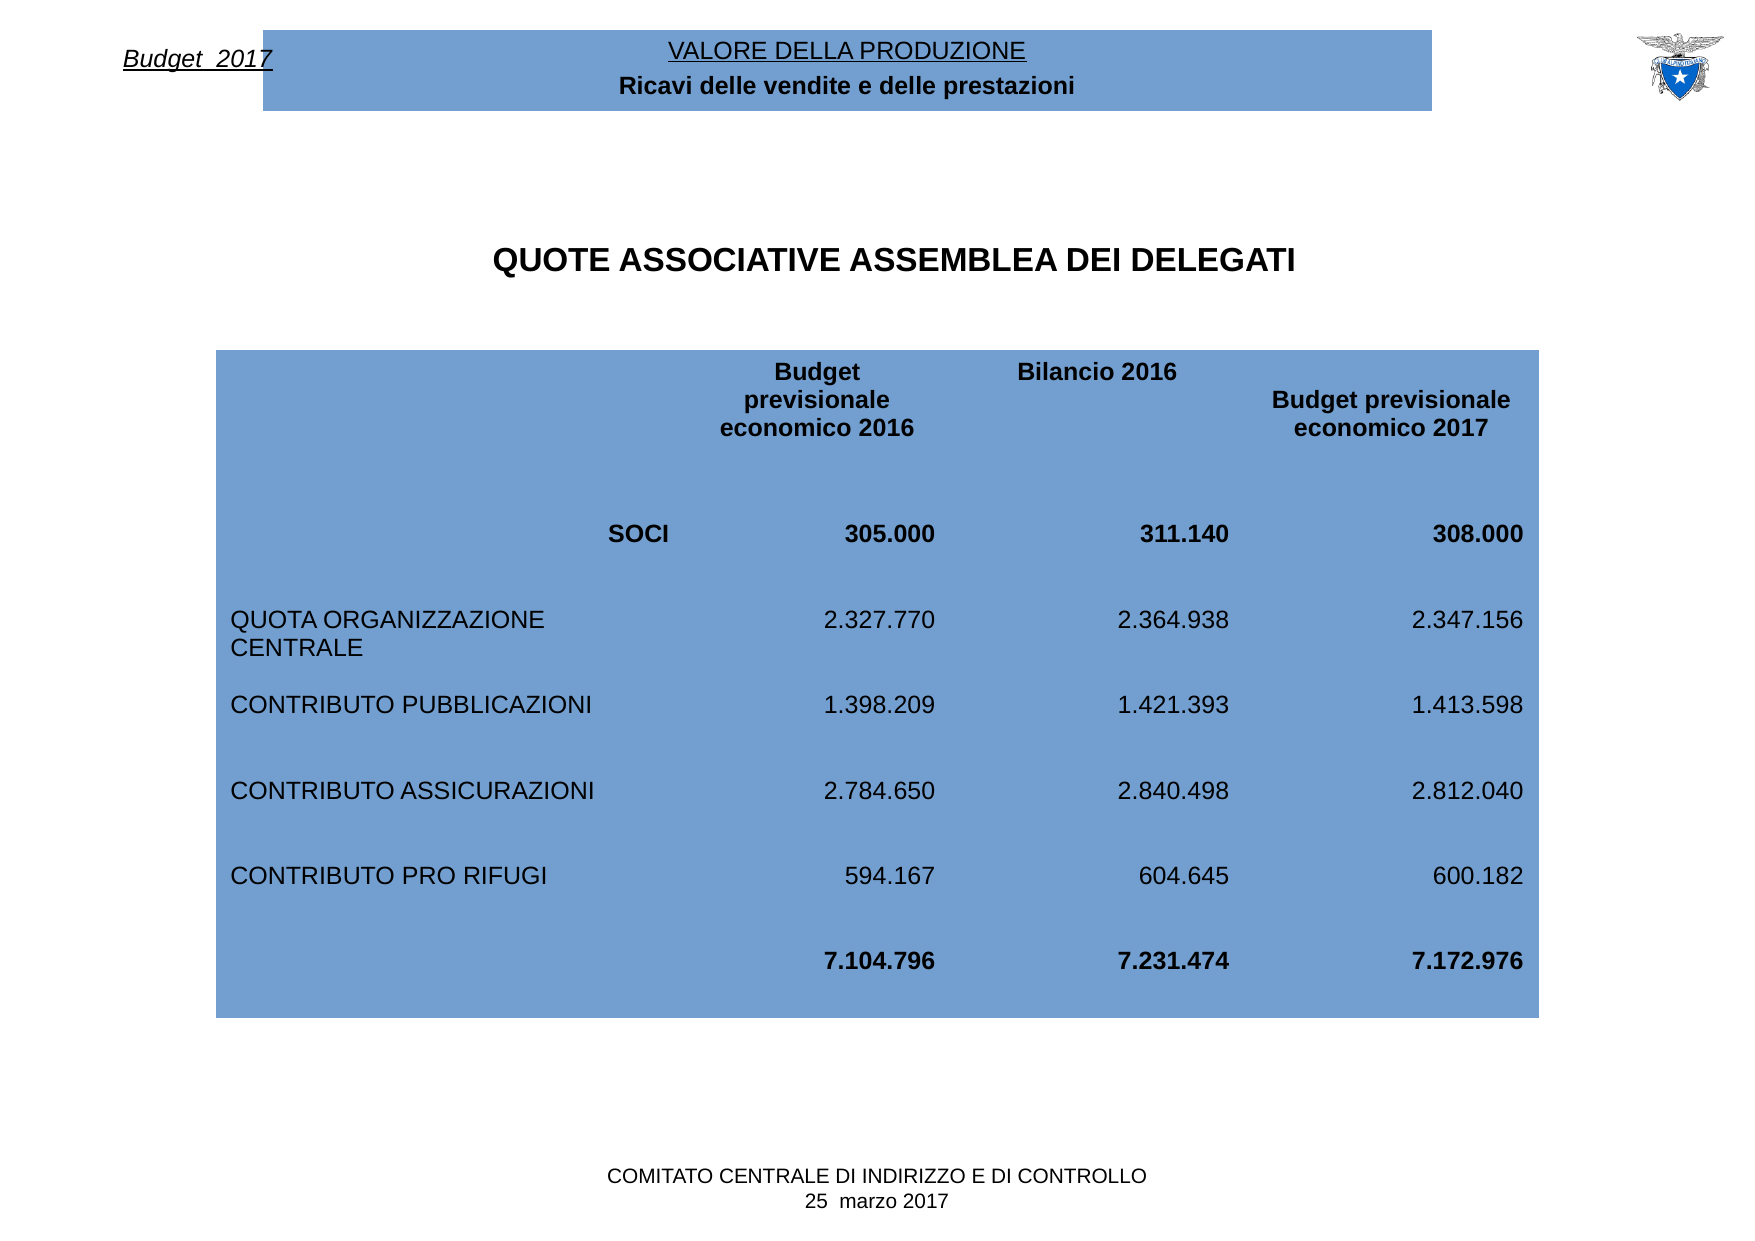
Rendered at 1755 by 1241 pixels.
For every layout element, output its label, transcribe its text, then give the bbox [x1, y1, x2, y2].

table_cell 7.104.796 [684, 940, 950, 1018]
table_cell 7.172.976 [1245, 940, 1539, 1018]
text_box COMITATO CENTRALE DI INDIRIZZO E DI CONTROLLO 25 marzo 2017 [392, 1154, 1362, 1222]
table_cell 2.840.498 [950, 769, 1245, 854]
table_cell 2.327.770 [684, 598, 950, 684]
text_box Budget 2017 [50, 35, 346, 82]
table_header Budget previsionale economico 2017 [1245, 350, 1539, 513]
table_cell 2.784.650 [684, 769, 950, 854]
table_cell 604.645 [950, 854, 1245, 940]
text_box QUOTE ASSOCIATIVE ASSEMBLEA DEI DELEGATI [404, 230, 1385, 286]
table_cell CONTRIBUTO PUBBLICAZIONI [216, 684, 684, 769]
table_cell 600.182 [1245, 854, 1539, 940]
table_header Bilancio 2016 [950, 350, 1245, 513]
picture [1633, 29, 1728, 108]
table_header VALORE DELLA PRODUZIONE Ricavi delle vendite e delle prestazioni [263, 30, 1432, 111]
table_cell 1.413.598 [1245, 684, 1539, 769]
table_header [216, 350, 684, 513]
table_cell [216, 940, 684, 1018]
table_cell 1.421.393 [950, 684, 1245, 769]
table_cell 311.140 [950, 513, 1245, 598]
table_cell 594.167 [684, 854, 950, 940]
table_cell QUOTA ORGANIZZAZIONE CENTRALE [216, 598, 684, 684]
table_cell CONTRIBUTO PRO RIFUGI [216, 854, 684, 940]
table_cell 305.000 [684, 513, 950, 598]
table_cell 7.231.474 [950, 940, 1245, 1018]
table_cell 2.812.040 [1245, 769, 1539, 854]
table_cell 1.398.209 [684, 684, 950, 769]
table_cell SOCI [216, 513, 684, 598]
table_cell 2.347.156 [1245, 598, 1539, 684]
table_header Budget previsionale economico 2016 [684, 350, 950, 513]
table_cell 308.000 [1245, 513, 1539, 598]
table_cell 2.364.938 [950, 598, 1245, 684]
table_cell CONTRIBUTO ASSICURAZIONI [216, 769, 684, 854]
